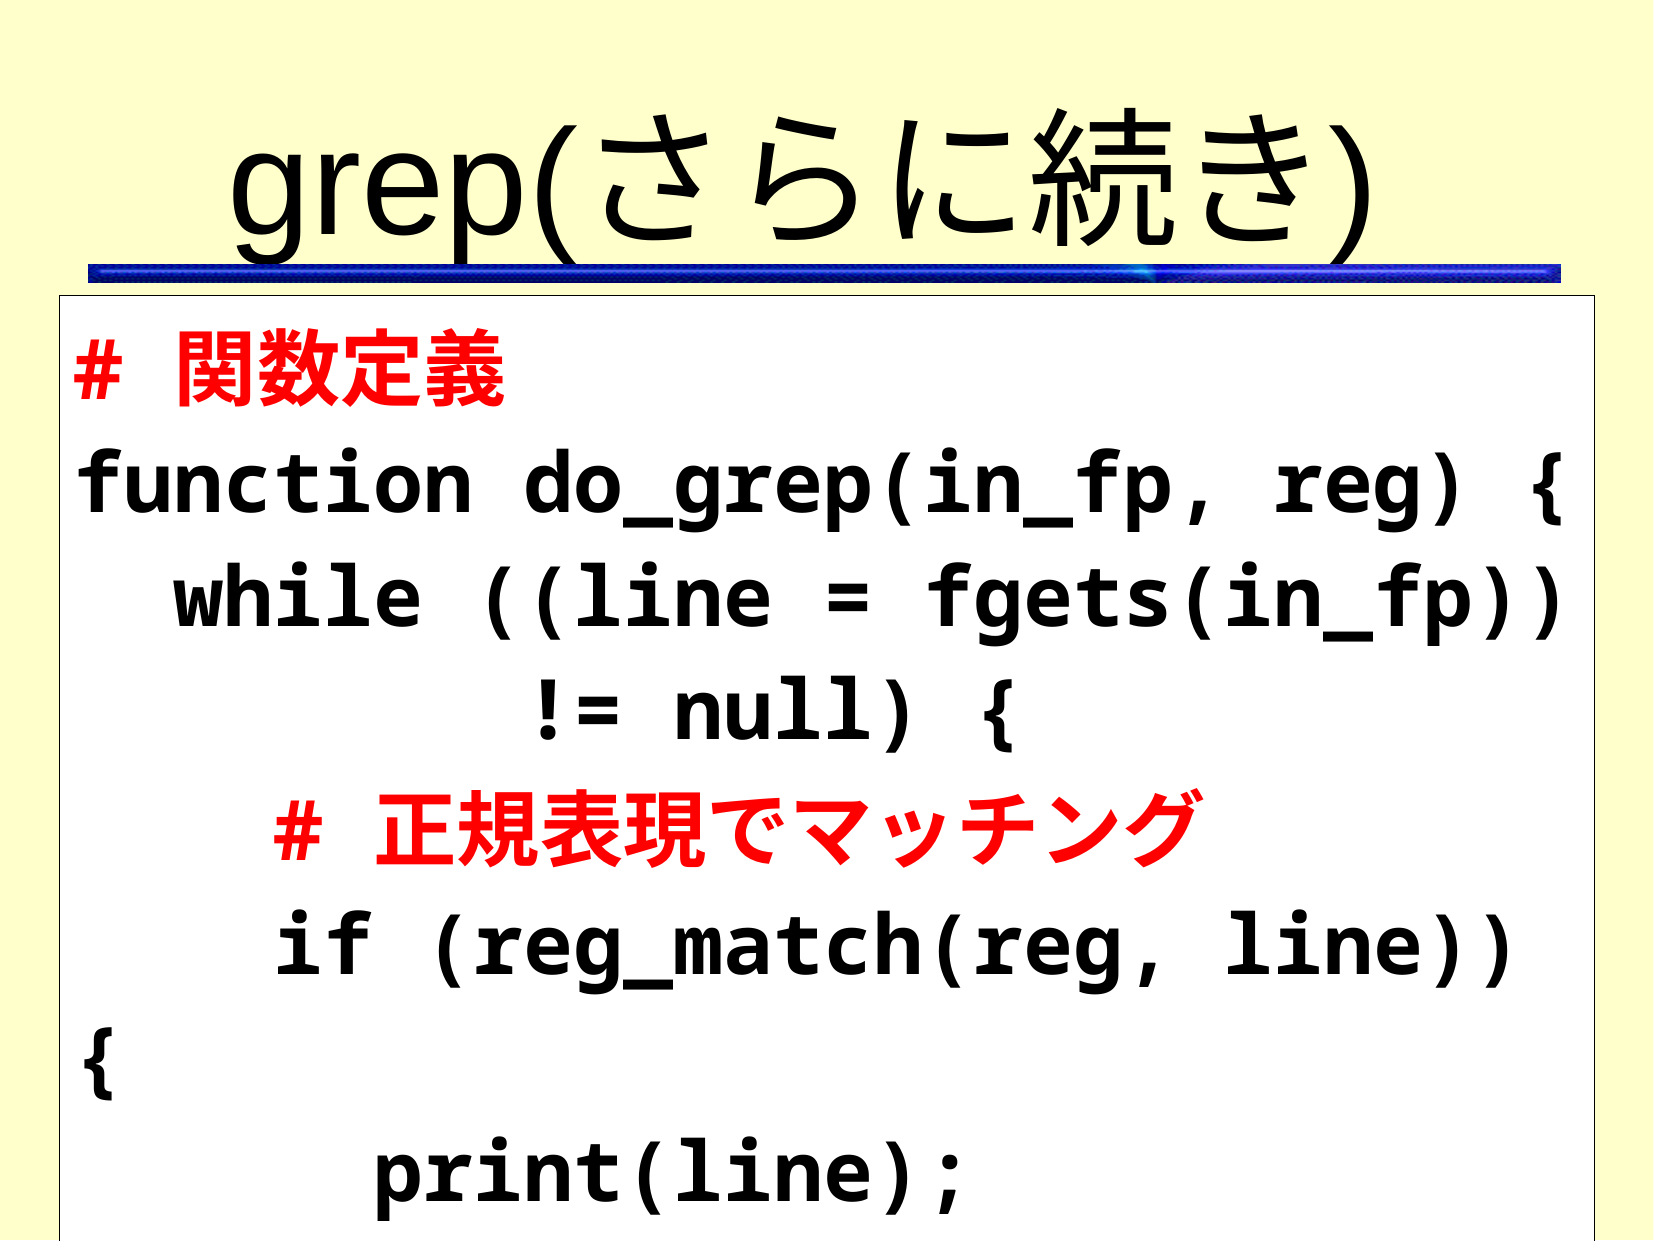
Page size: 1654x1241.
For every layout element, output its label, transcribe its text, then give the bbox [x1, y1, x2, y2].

picture [88, 264, 1561, 283]
title grep(さらに続き) [59, 73, 1548, 266]
text_box # 関数定義 function do_grep(in_fp, reg) { while ((line = fgets(in_fp)) != null) { # 正規表現でマッチング if (reg_match(reg, line)) { print(line); } } } [59, 295, 1595, 1182]
